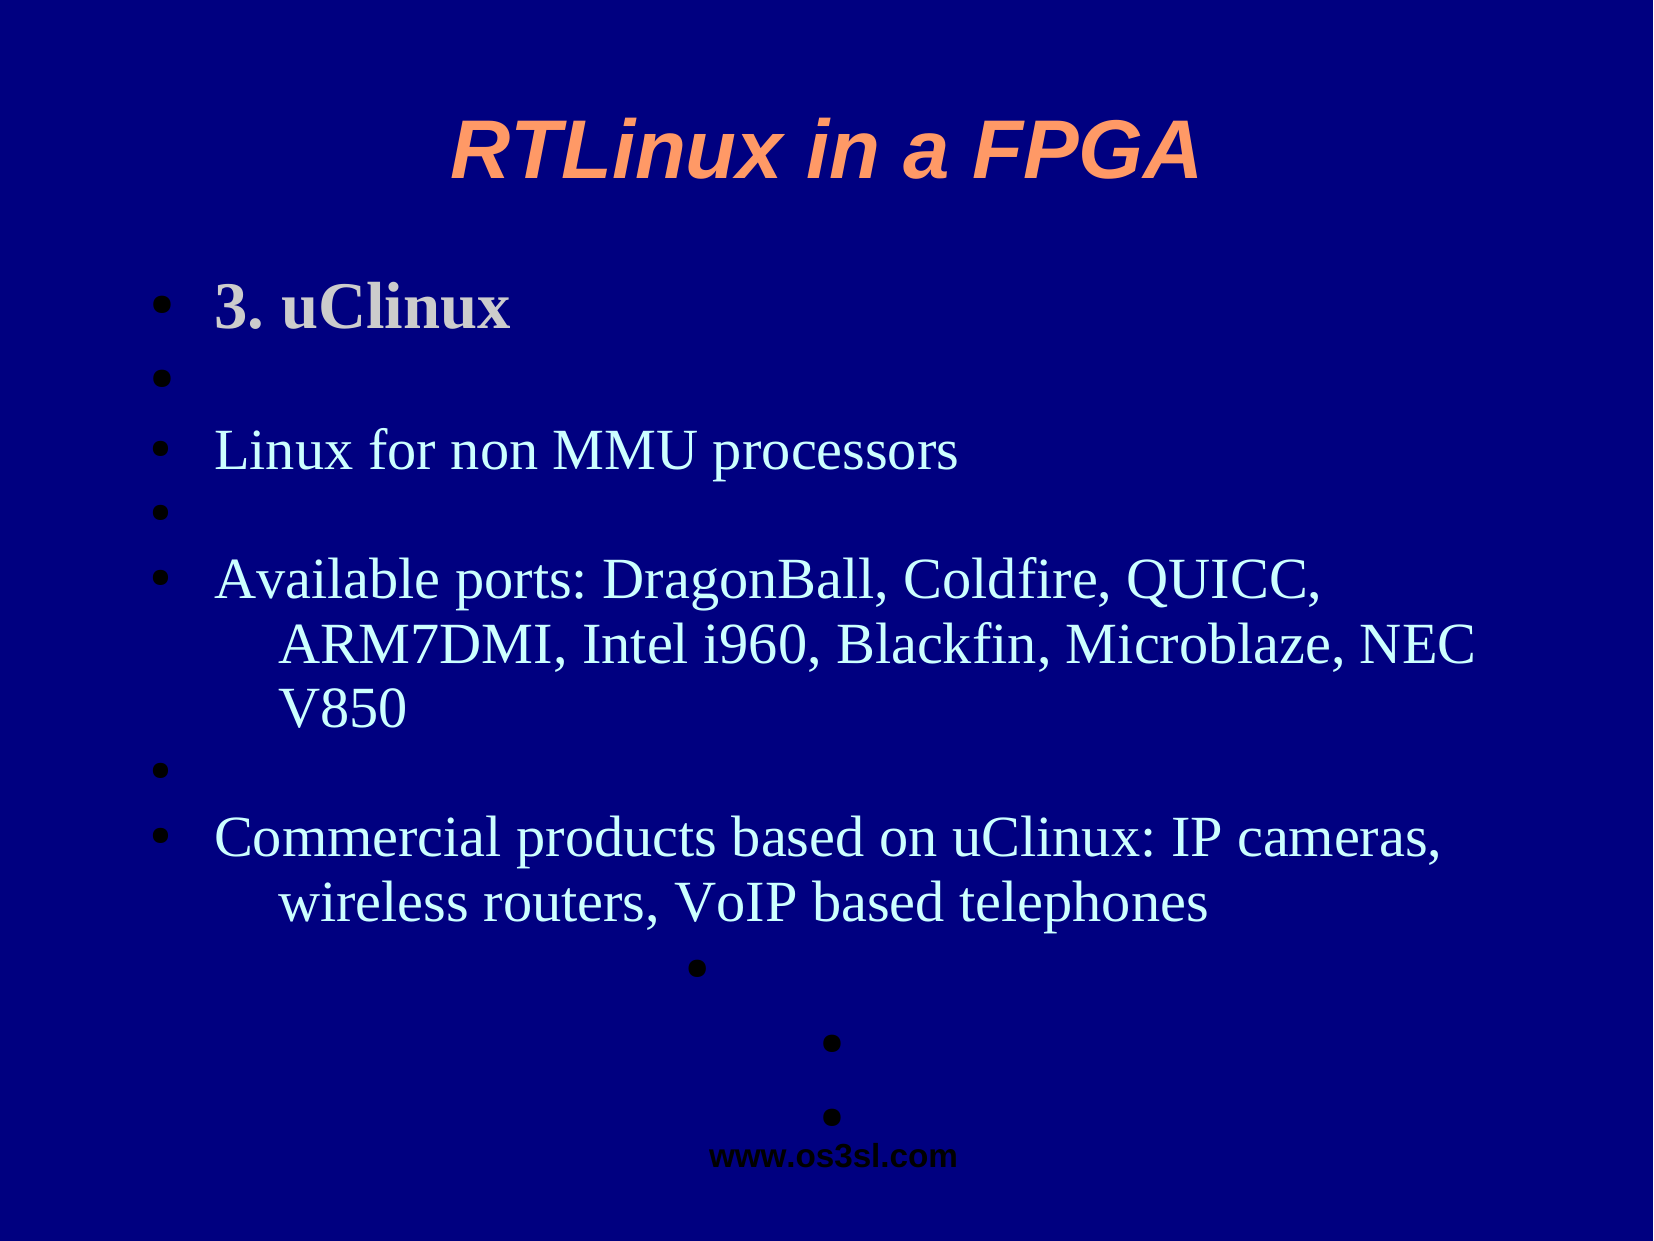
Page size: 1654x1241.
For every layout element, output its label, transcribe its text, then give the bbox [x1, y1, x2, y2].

text_box www.os3sl.com [709, 1137, 959, 1199]
subtitle 3. uClinux Linux for non MMU processors Available ports: DragonBall, Coldfire, QUICC, ARM7DMI, Intel i960, Blackfin, Microblaze, NEC V850 Commercial products based on uClinux: IP cameras, wireless routers, VoIP based telephones [136, 225, 1576, 1201]
title RTLinux in a FPGA [121, 46, 1534, 254]
